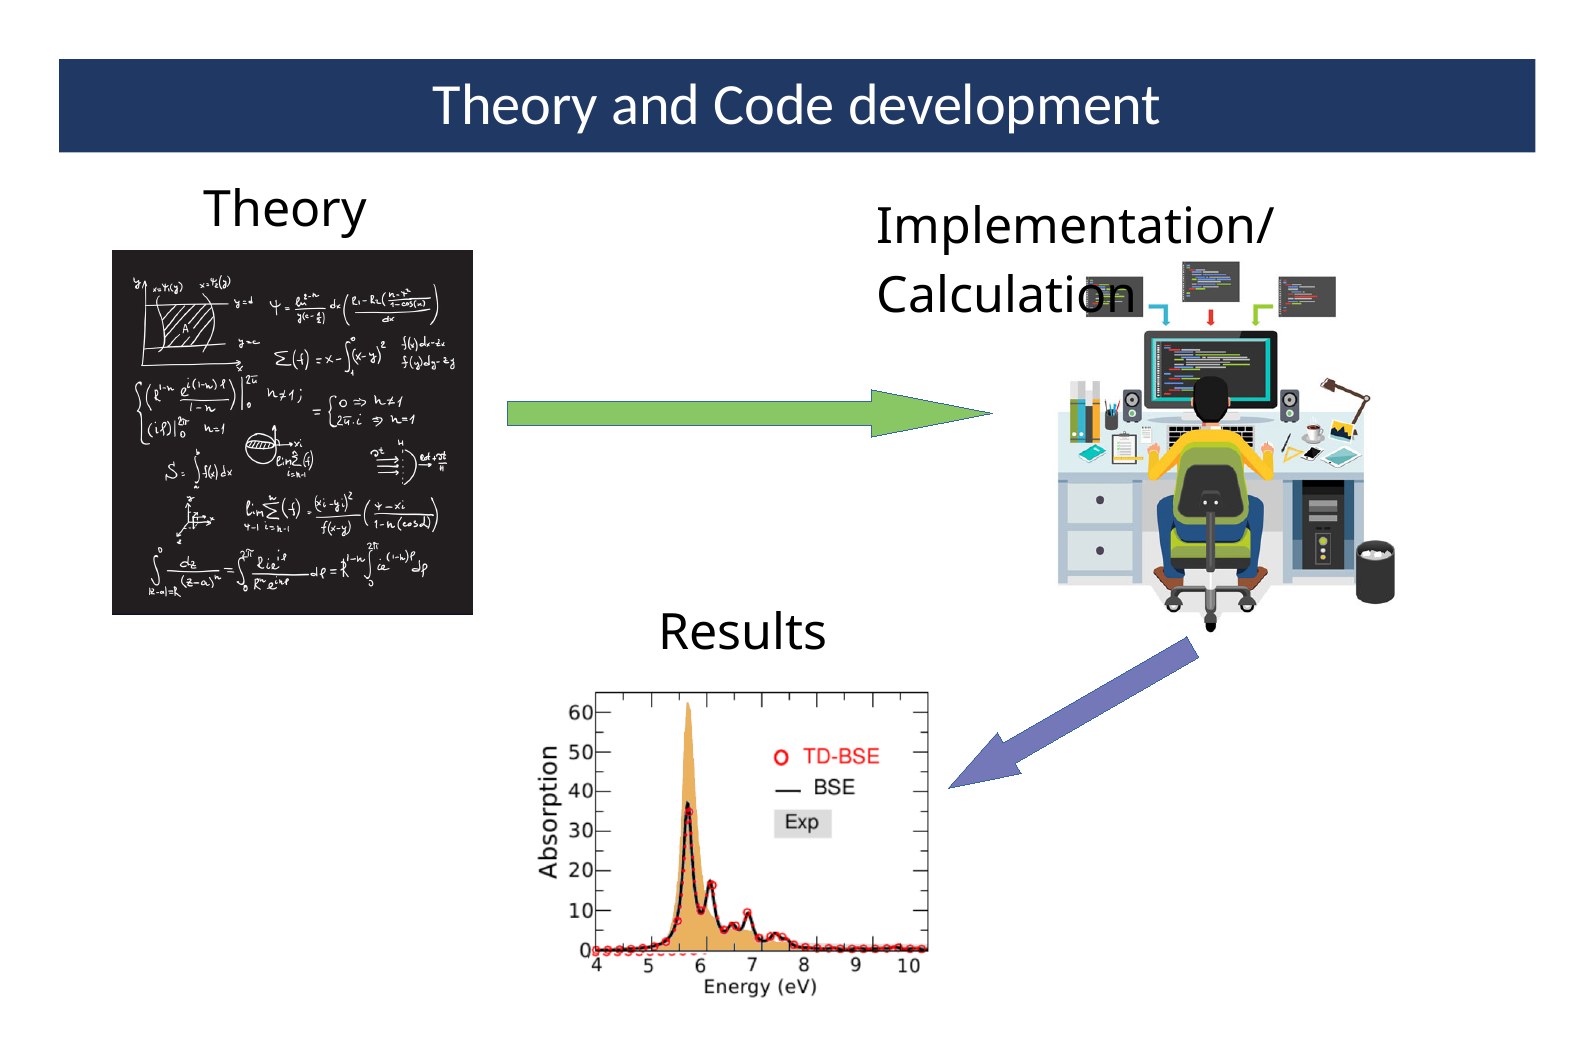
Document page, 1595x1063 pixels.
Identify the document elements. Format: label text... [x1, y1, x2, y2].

picture [535, 680, 945, 1004]
picture [979, 248, 1465, 650]
title Theory and Code development [59, 59, 1536, 153]
text_box [948, 636, 1199, 789]
text_box Implementation/Calculation [862, 183, 1524, 248]
picture [112, 250, 473, 615]
text_box [507, 389, 993, 438]
text_box Results [643, 588, 857, 662]
text_box Theory [188, 165, 449, 251]
